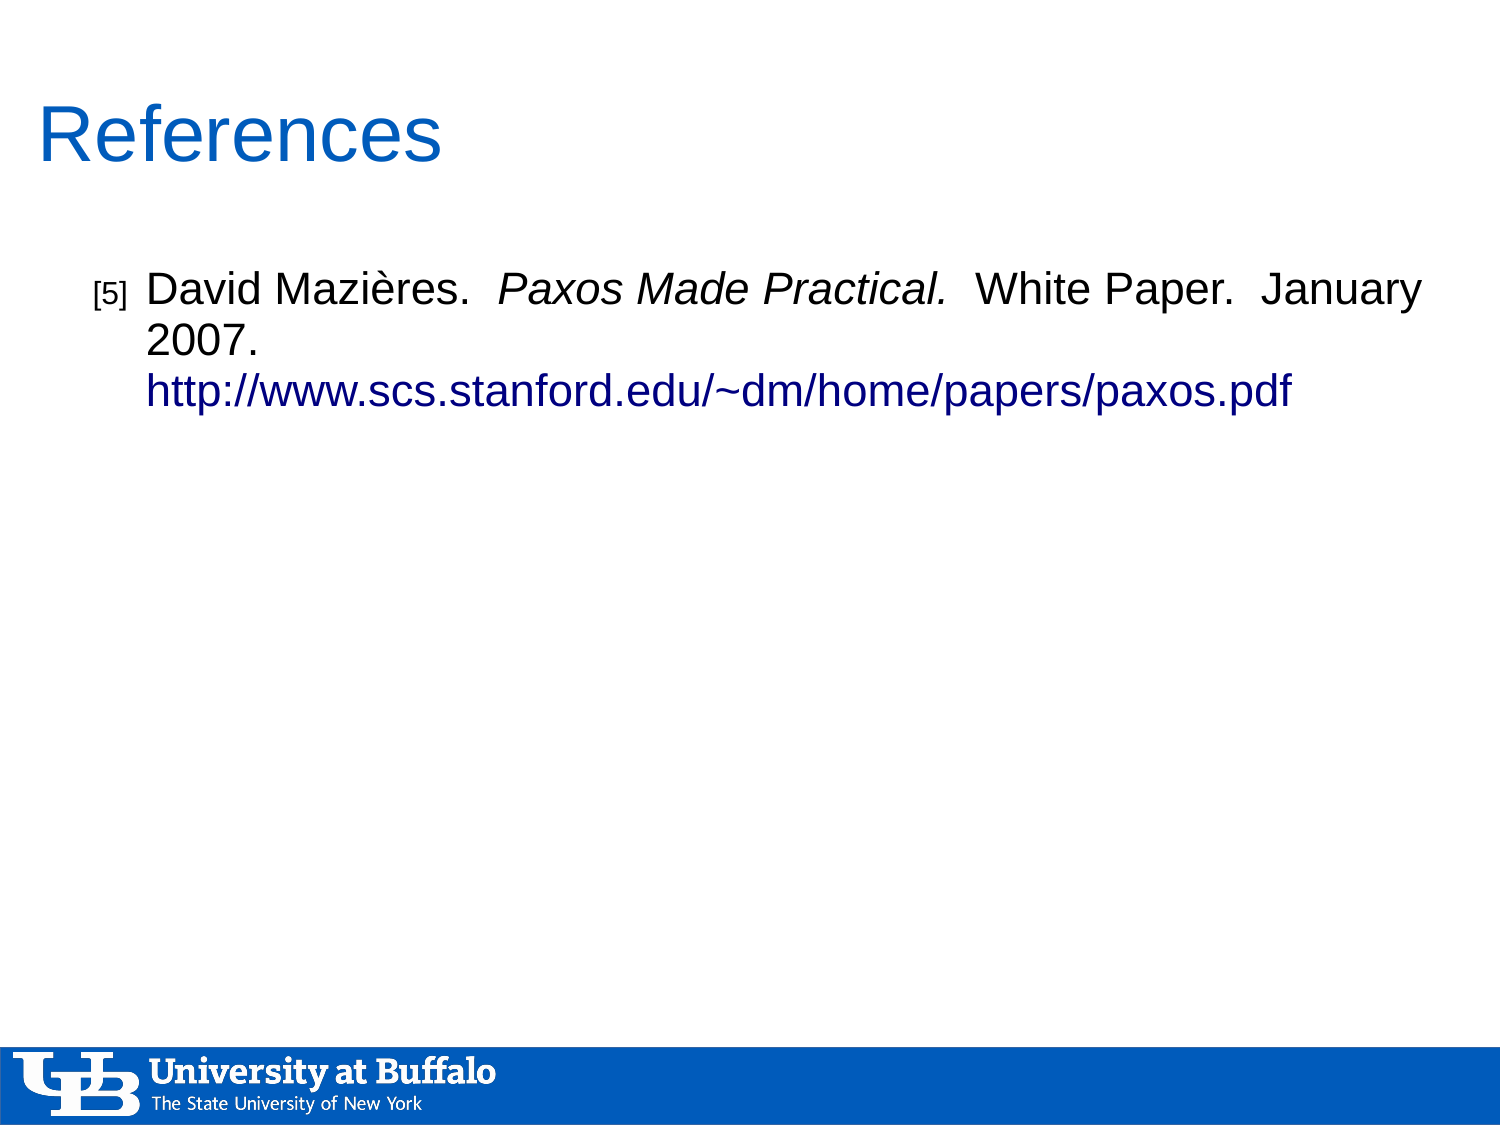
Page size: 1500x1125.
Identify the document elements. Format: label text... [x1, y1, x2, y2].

list David Mazières. Paxos Made Practical. White Paper. January 2007. http://www.scs.stanford.edu/~dm/home/papers/paxos.pdf [75, 263, 1425, 916]
picture [13, 1052, 496, 1116]
title References [37, 89, 1388, 179]
